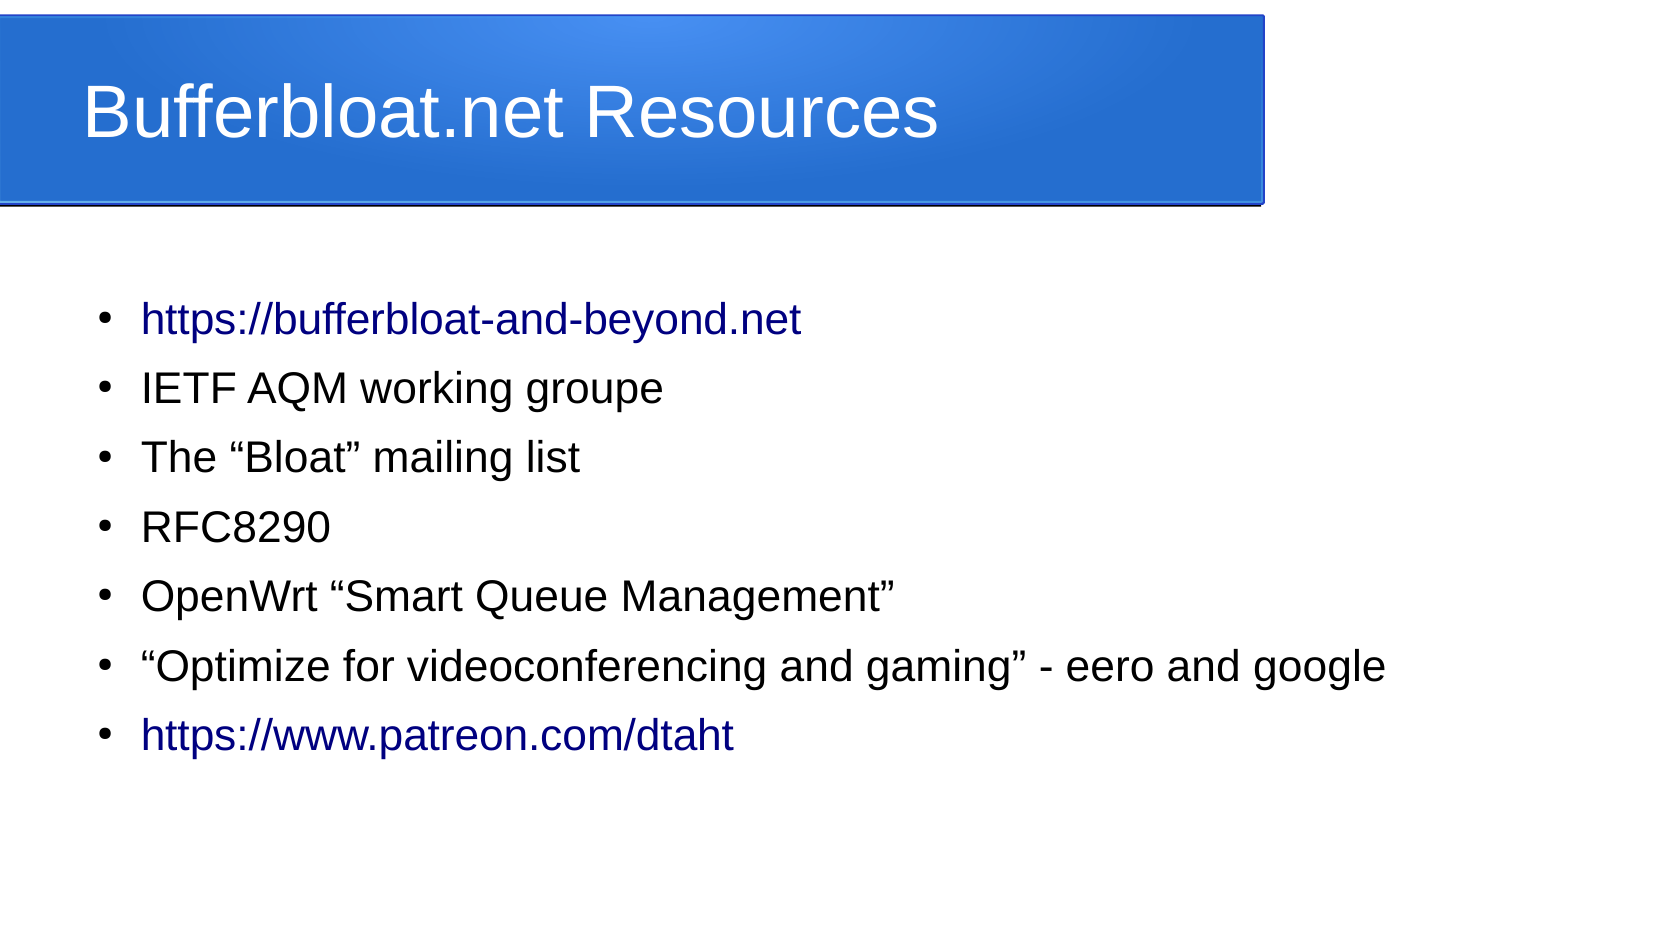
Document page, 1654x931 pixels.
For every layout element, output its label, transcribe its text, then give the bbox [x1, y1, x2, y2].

list https://bufferbloat-and-beyond.net IETF AQM working groupe The “Bloat” mailing list RFC8290 OpenWrt “Smart Queue Management” “Optimize for videoconferencing and gaming” - eero and google https://www.patreon.com/dtaht [82, 224, 1571, 764]
title Bufferbloat.net Resources [82, 35, 1235, 189]
